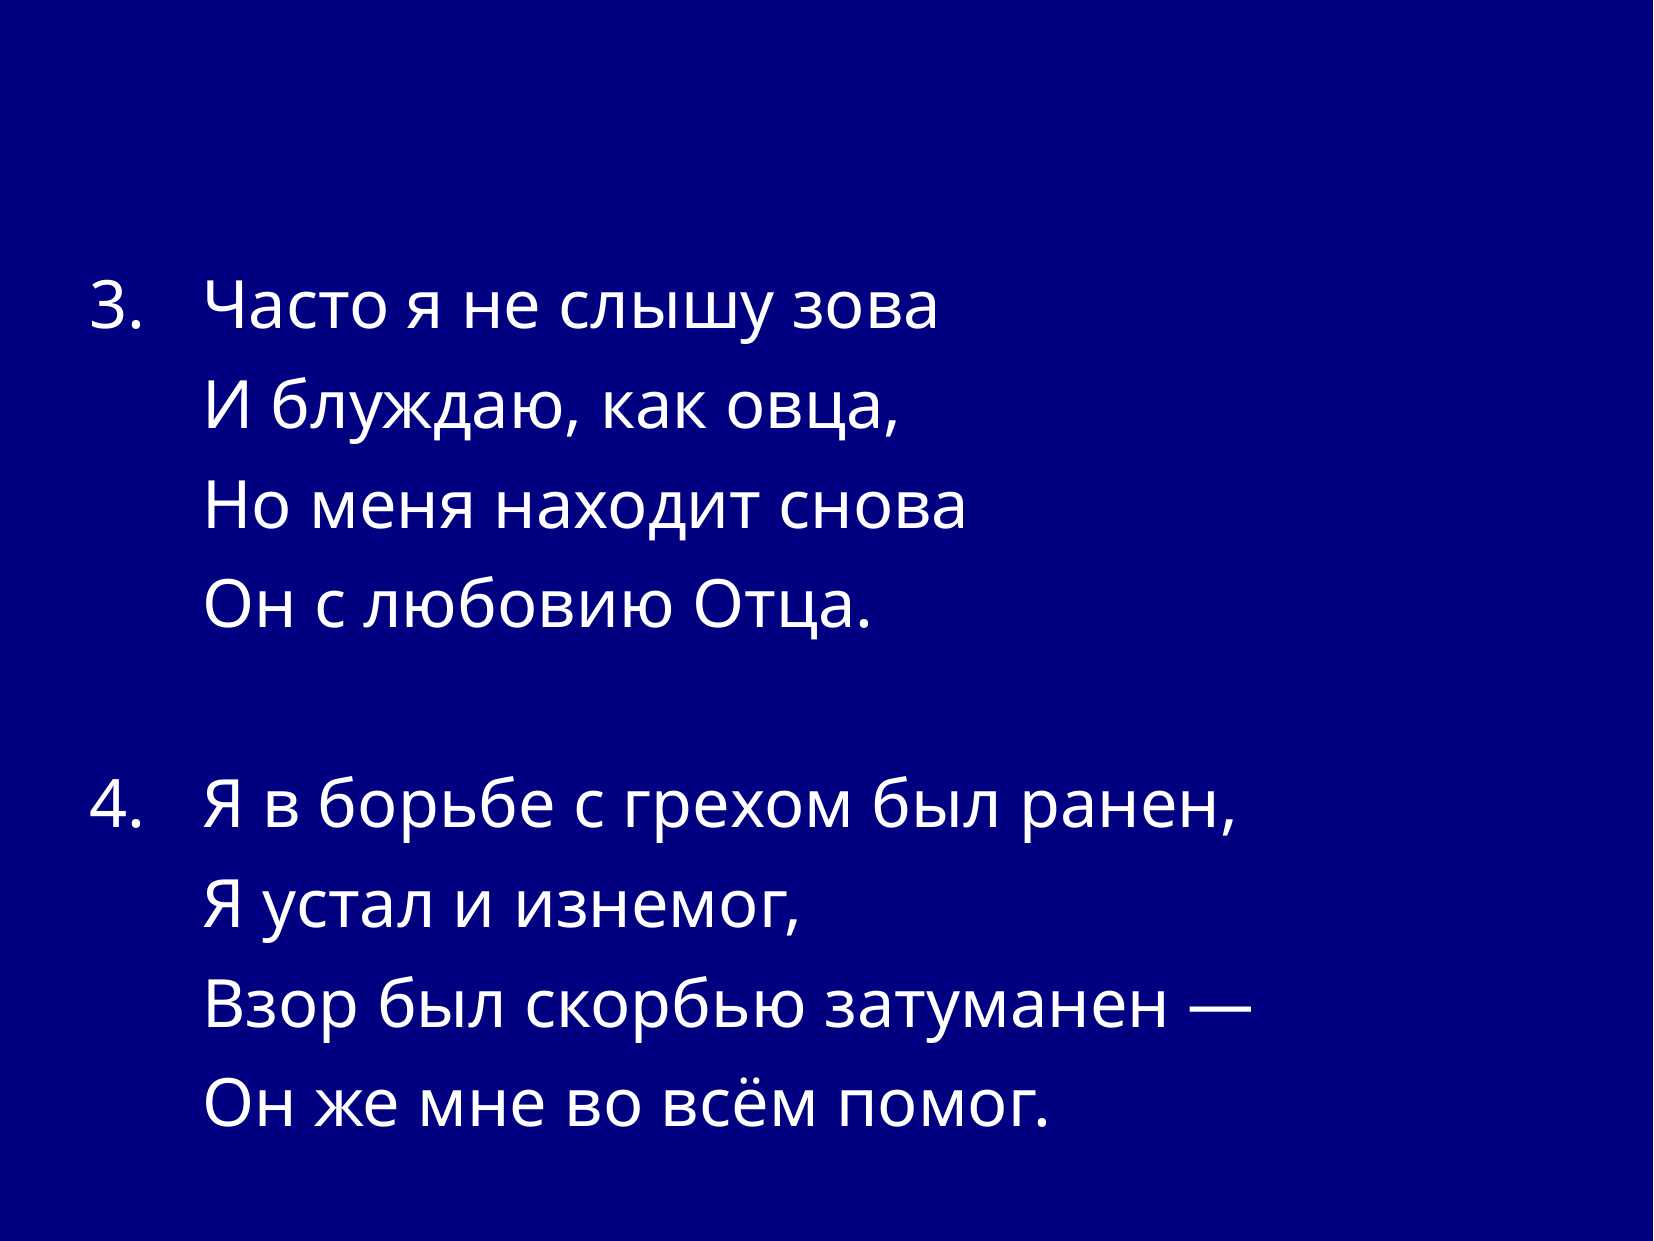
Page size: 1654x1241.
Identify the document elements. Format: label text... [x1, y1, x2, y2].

text_box 3. Часто я не слышу зова И блуждаю, как овца, Но меня находит снова Он с любовию Отца. 4. Я в борьбе с грехом был ранен, Я устал и изнемог, Взор был скорбью затуманен — Он же мне во всём помог. [75, 150, 1576, 1163]
